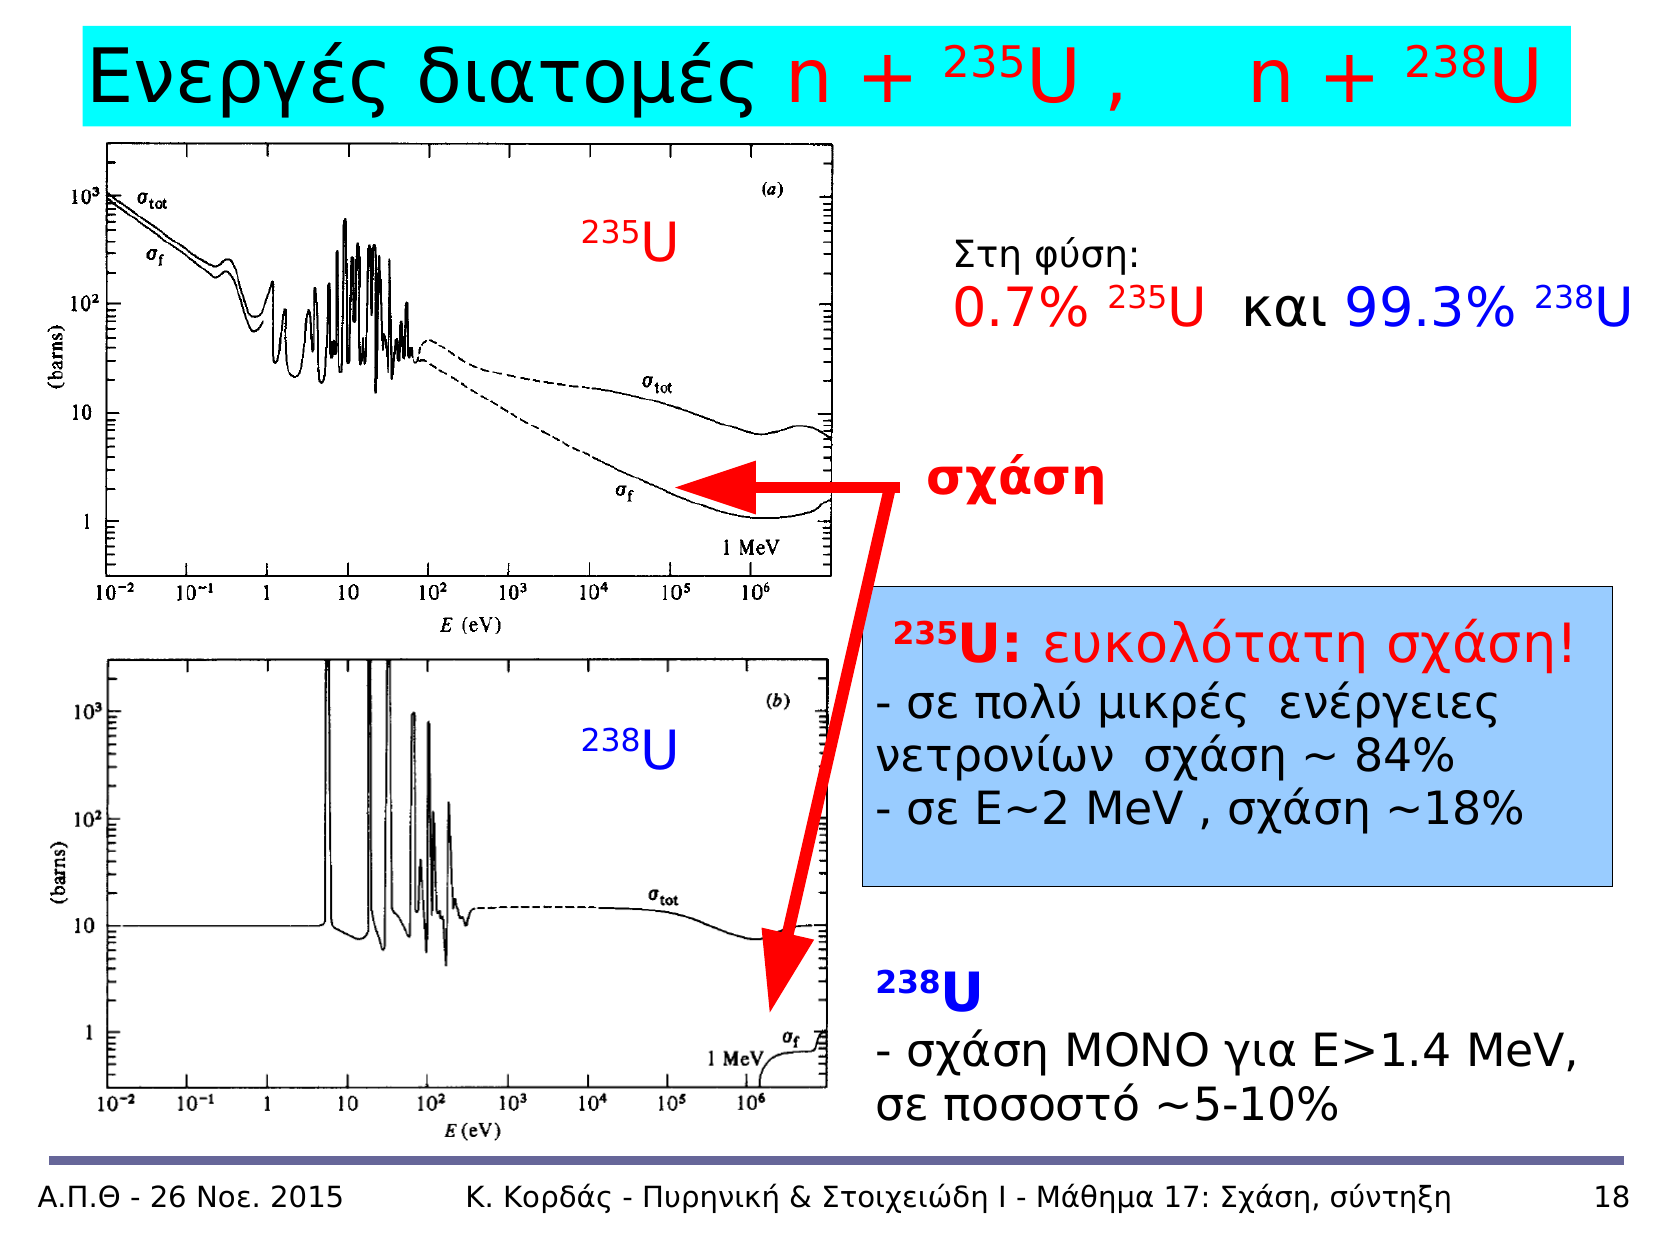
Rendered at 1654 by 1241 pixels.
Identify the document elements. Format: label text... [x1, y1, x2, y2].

picture [33, 649, 831, 1145]
text_box 235U [565, 204, 696, 284]
text_box Στη φύση: 0.7% 235U και 99.3% 238U [937, 225, 1649, 349]
title Ενεργές διατομές n + 235U , n + 238U [82, 25, 1571, 127]
picture [37, 138, 841, 634]
text_box 235U: ευκολότατη σχάση! - σε πολύ μικρές ενέργειες νετρονίων σχάση ~ 84% - σε Ε~2 MeV , σχάση ~18% 238U - σχάση ΜΟΝΟ για Ε>1.4 MeV, σε ποσοστό ~5-10% [860, 561, 1612, 1147]
text_box σχάση [912, 440, 1122, 514]
text_box 238U [565, 711, 696, 792]
